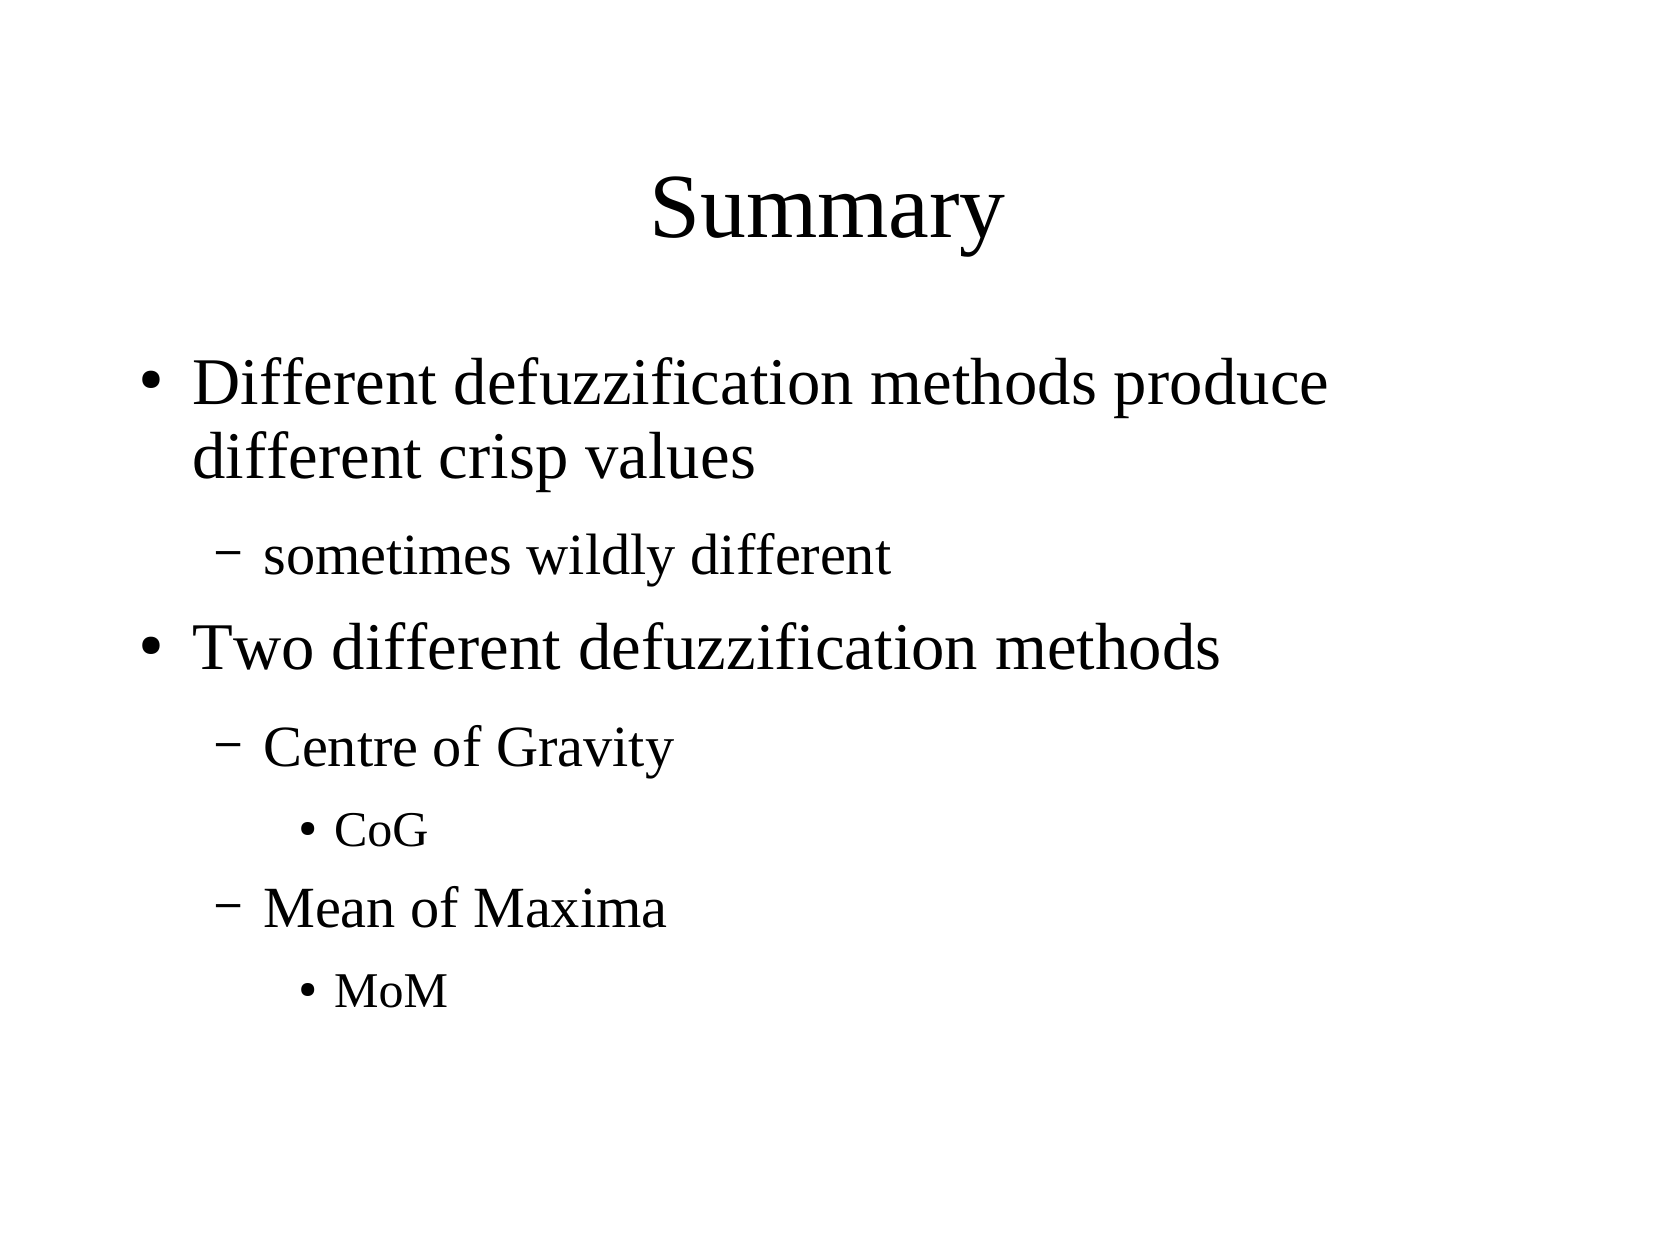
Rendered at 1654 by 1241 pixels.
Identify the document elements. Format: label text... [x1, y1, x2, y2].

list Different defuzzification methods produce different crisp values sometimes wildly different Two different defuzzification methods Centre of Gravity CoG Mean of Maxima MoM [121, 344, 1534, 1127]
title Summary [121, 102, 1534, 311]
